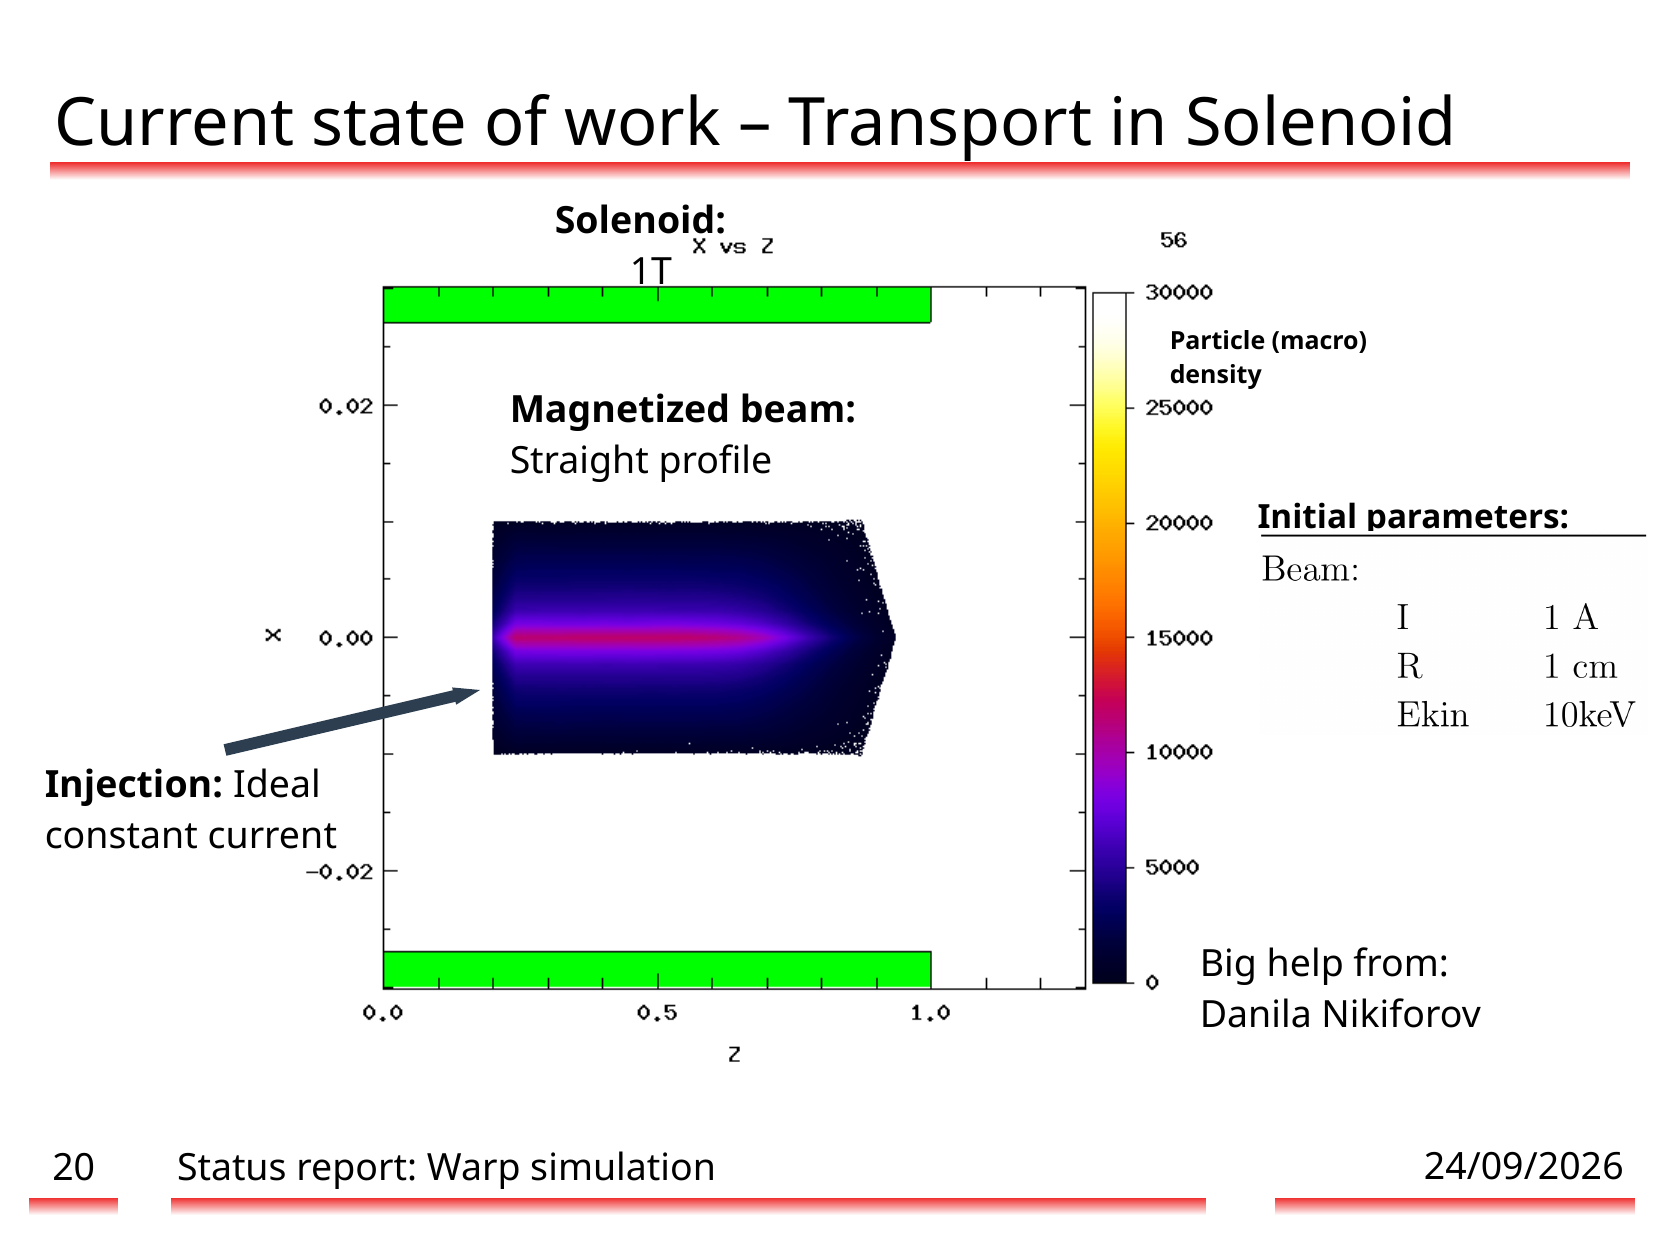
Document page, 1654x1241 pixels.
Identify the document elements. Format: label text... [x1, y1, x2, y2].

text_box Big help from: Danila Nikiforov [1185, 928, 1654, 1096]
text_box Injection: Ideal constant current [30, 750, 376, 939]
text_box Solenoid: 1T [465, 186, 1006, 376]
text_box Particle (macro) density [1155, 315, 1501, 504]
picture [263, 213, 1217, 1066]
picture [1259, 531, 1648, 735]
title Current state of work – Transport in Solenoid [54, 17, 1591, 166]
text_box Initial parameters: [1242, 486, 1654, 676]
text_box Magnetized beam: Straight profile [495, 375, 946, 564]
